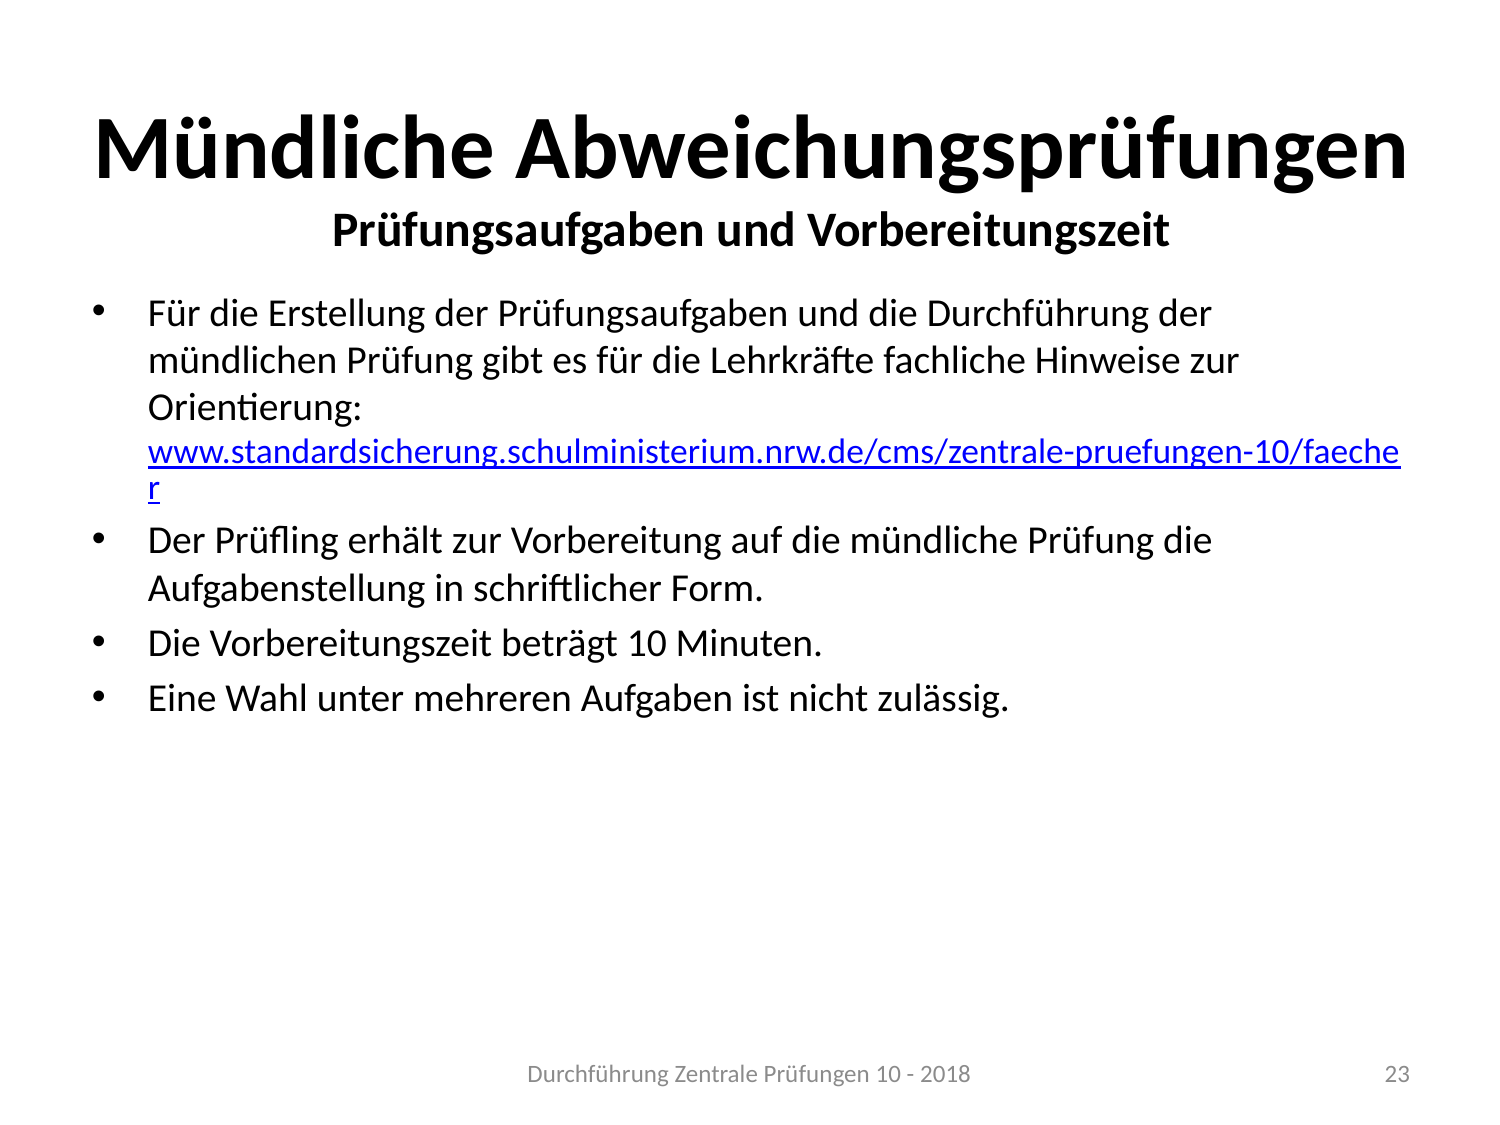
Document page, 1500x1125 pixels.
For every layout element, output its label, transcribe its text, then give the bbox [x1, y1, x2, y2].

title Mündliche Abweichungsprüfungen Prüfungsaufgaben und Vorbereitungszeit [76, 78, 1427, 266]
slide_number <Foliennummer> [1074, 1042, 1425, 1103]
list Für die Erstellung der Prüfungsaufgaben und die Durchführung der mündlichen Prüfung gibt es für die Lehrkräfte fachliche Hinweise zur Orientierung: www.standardsicherung.schulministerium.nrw.de/cms/zentrale-pruefungen-10/faecher Der Prüfling erhält zur Vorbereitung auf die mündliche Prüfung die Aufgabenstellung in schriftlicher Form. Die Vorbereitungszeit beträgt 10 Minuten. Eine Wahl unter mehreren Aufgaben ist nicht zulässig. [76, 278, 1427, 1022]
footer Durchführung Zentrale Prüfungen 10 - 2018 [512, 1042, 988, 1103]
